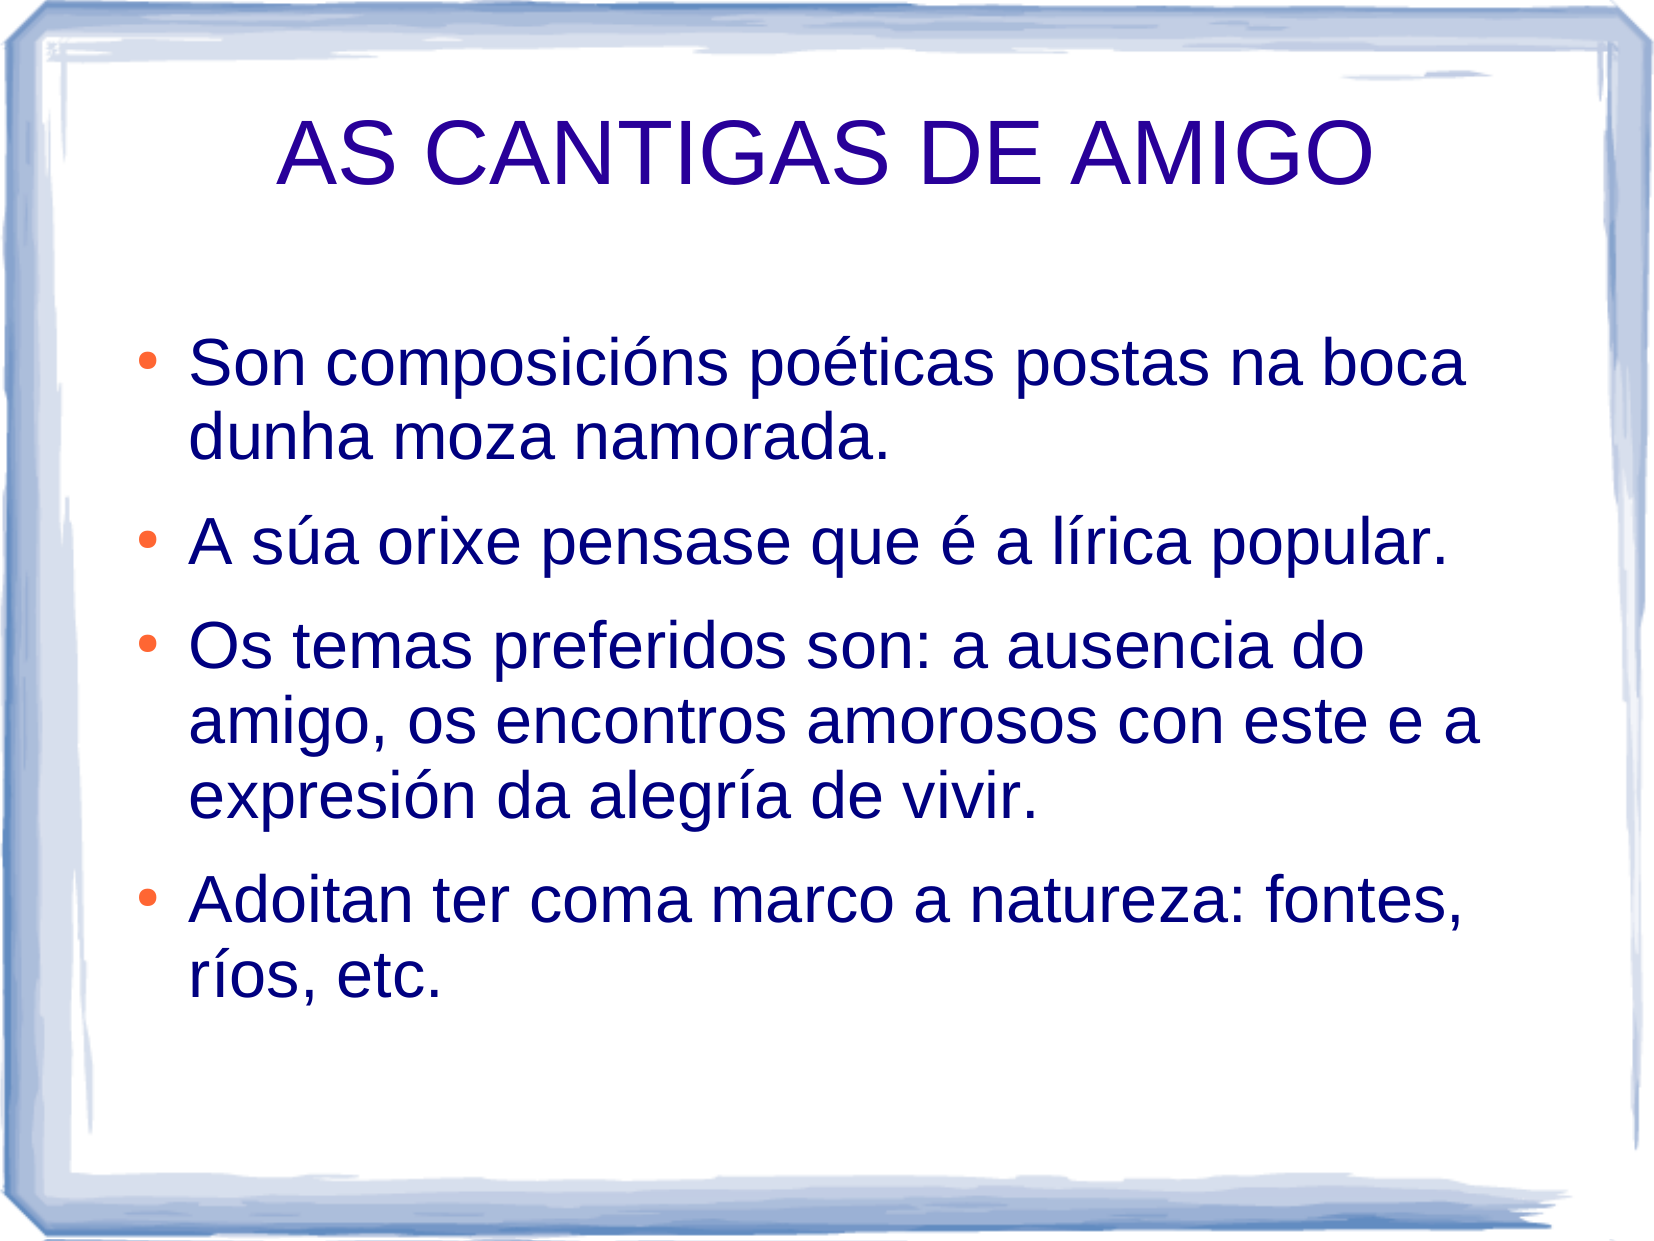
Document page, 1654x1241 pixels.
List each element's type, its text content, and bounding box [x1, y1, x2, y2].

picture [0, 0, 1654, 1241]
list Son composicións poéticas postas na boca dunha moza namorada. A súa orixe pensase que é a lírica popular. Os temas preferidos son: a ausencia do amigo, os encontros amorosos con este e a expresión da alegría de vivir. Adoitan ter coma marco a natureza: fontes, ríos, etc. [118, 324, 1571, 1045]
title AS CANTIGAS DE AMIGO [82, 49, 1571, 257]
